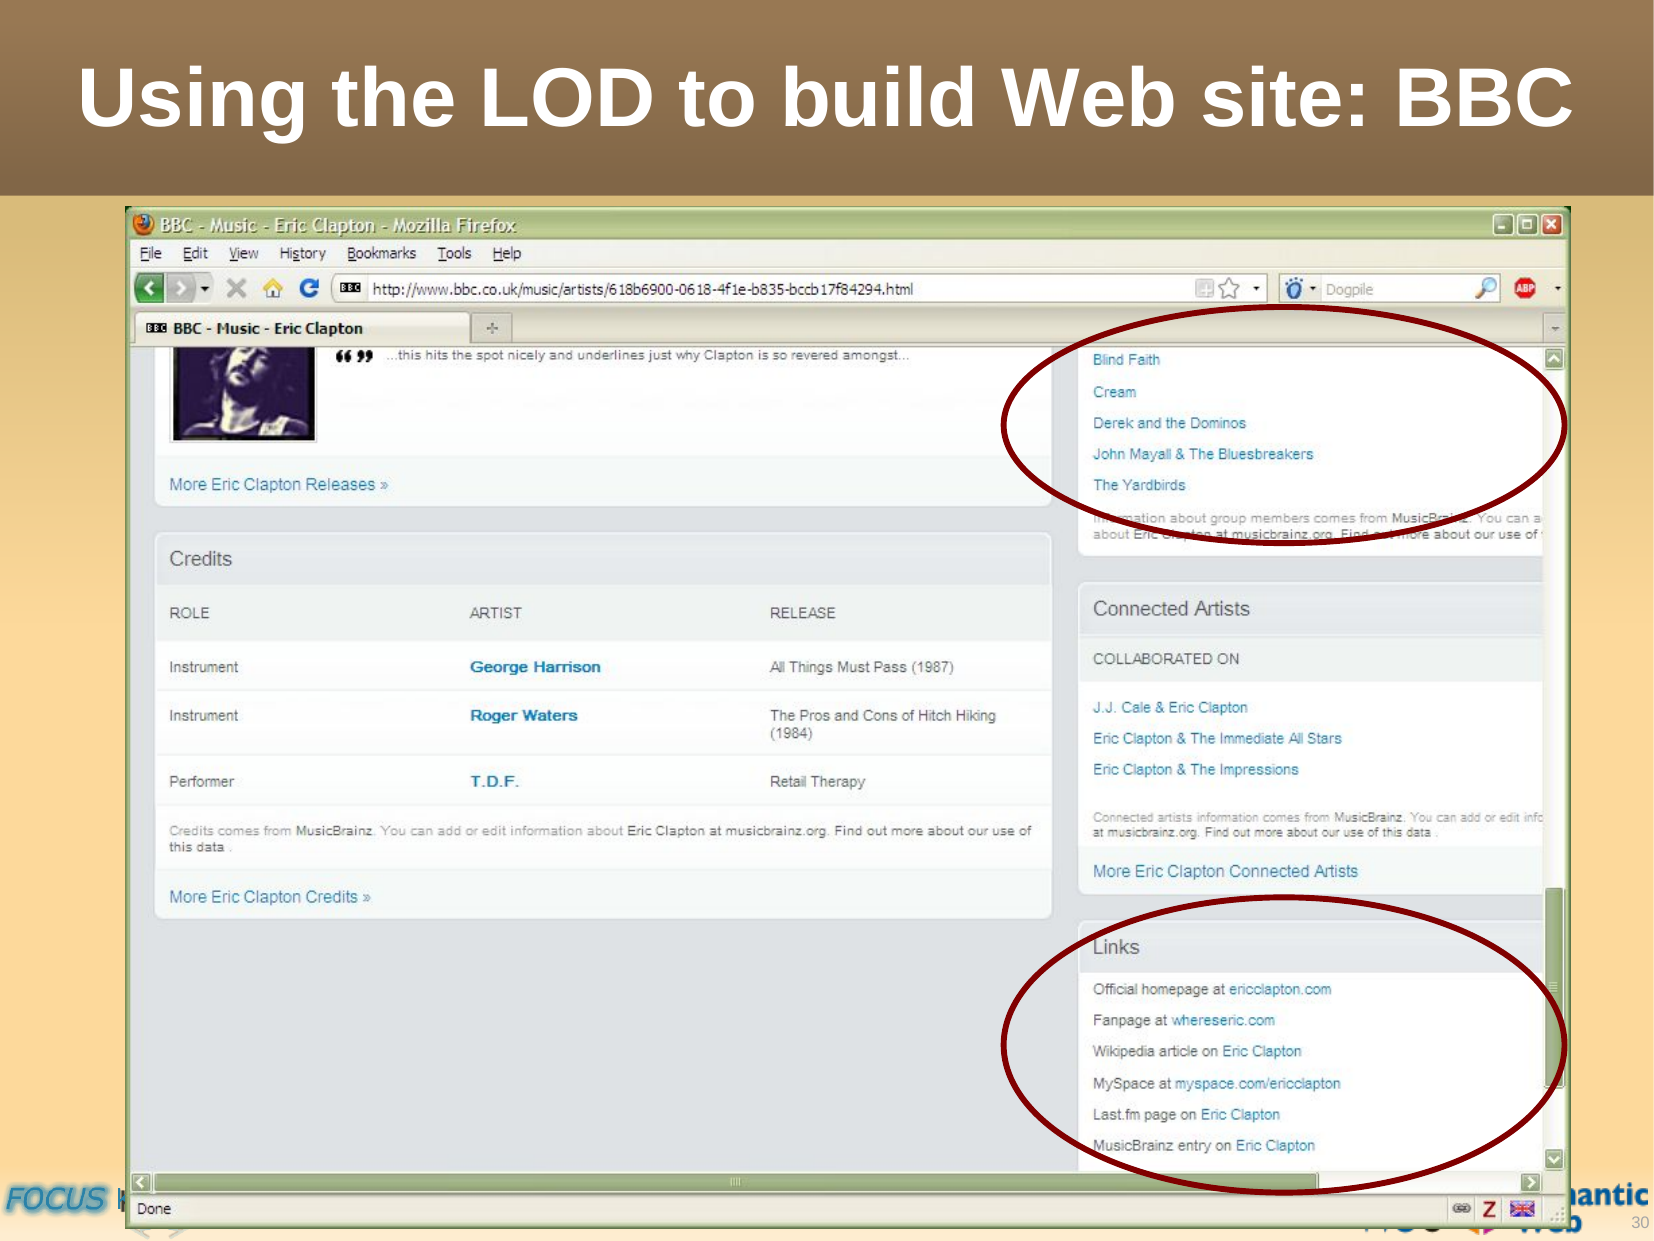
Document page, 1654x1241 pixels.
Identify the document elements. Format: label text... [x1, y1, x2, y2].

title Using the LOD to build Web site: BBC [0, 0, 1654, 196]
picture [0, 196, 1654, 1241]
